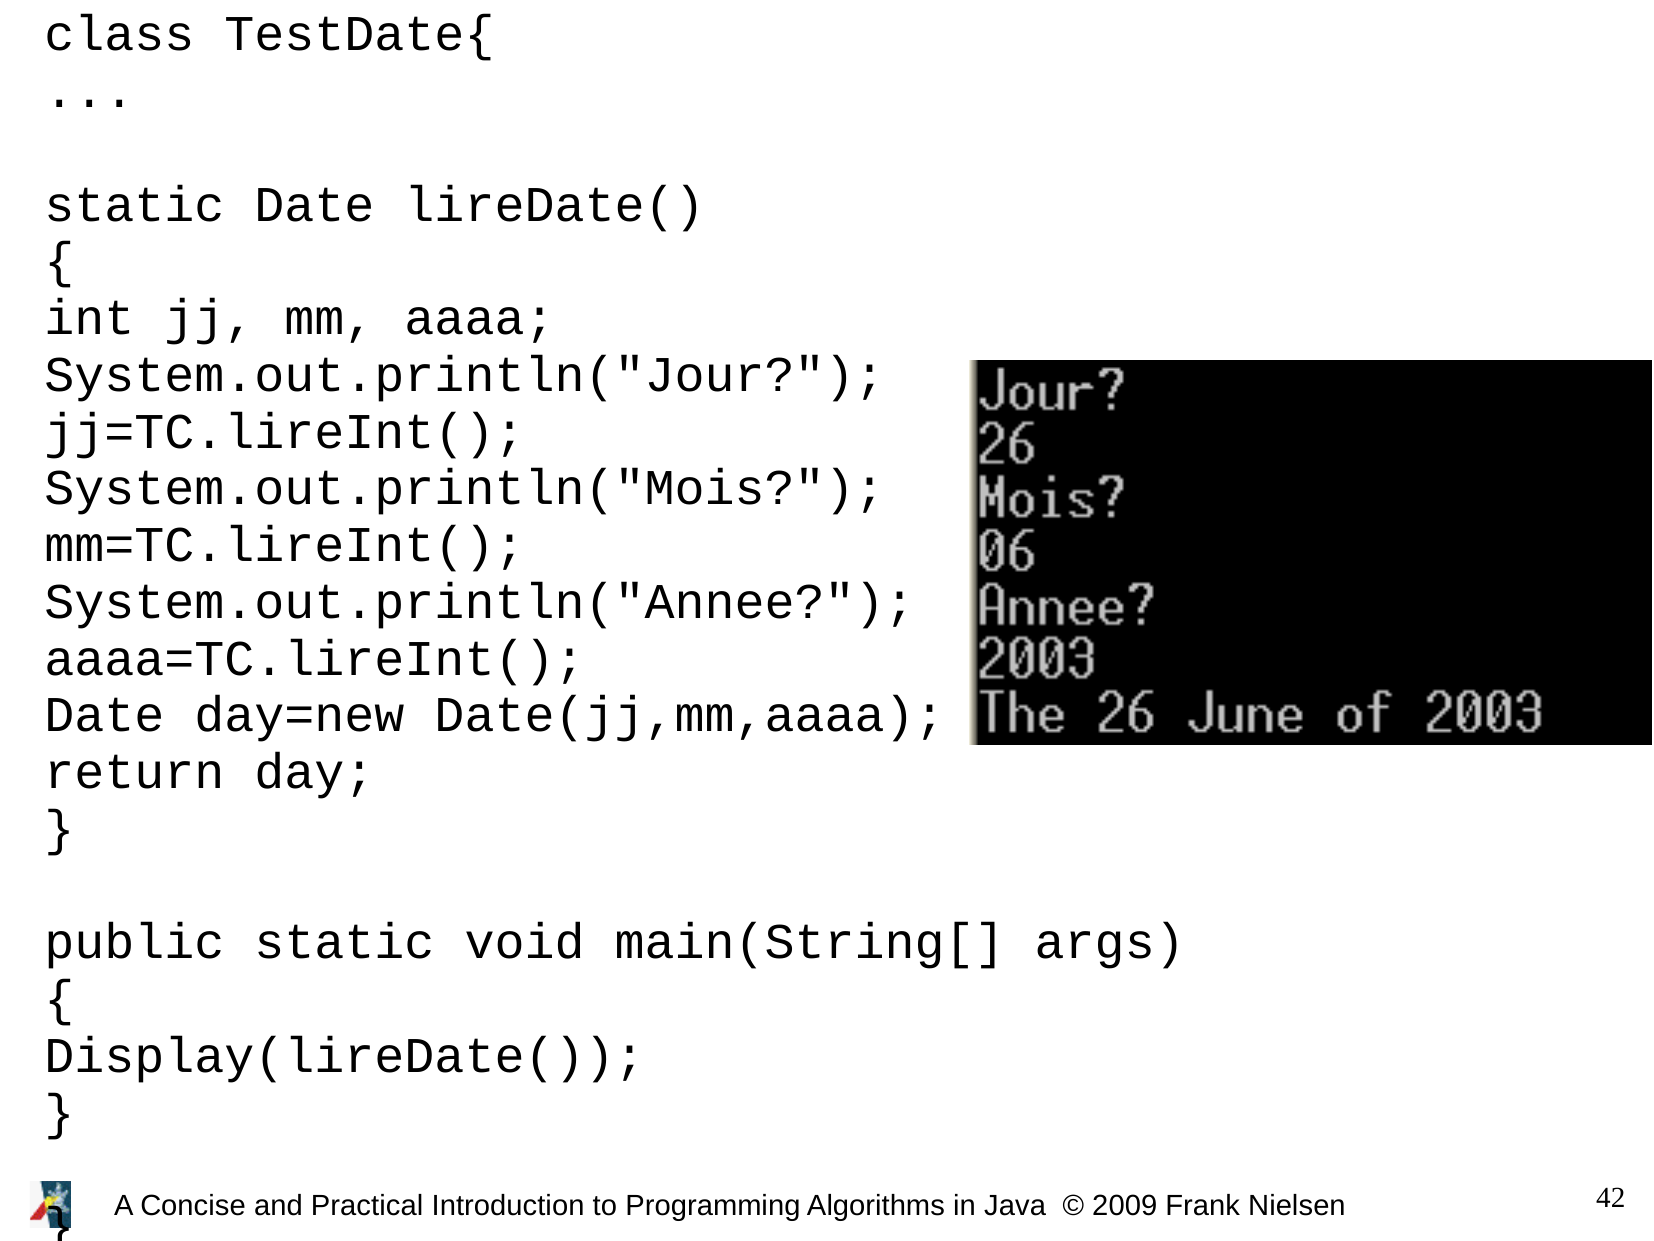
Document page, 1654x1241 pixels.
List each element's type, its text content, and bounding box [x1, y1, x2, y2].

picture [969, 360, 1652, 745]
text_box class TestDate{ ... static Date lireDate() { int jj, mm, aaaa; System.out.println("Jour?"); jj=TC.lireInt(); System.out.println("Mois?"); mm=TC.lireInt(); System.out.println("Annee?"); aaaa=TC.lireInt(); Date day=new Date(jj,mm,aaaa); return day; } public static void main(String[] args) { Display(lireDate()); } } [29, 1, 1536, 1199]
picture [29, 1199, 71, 1228]
